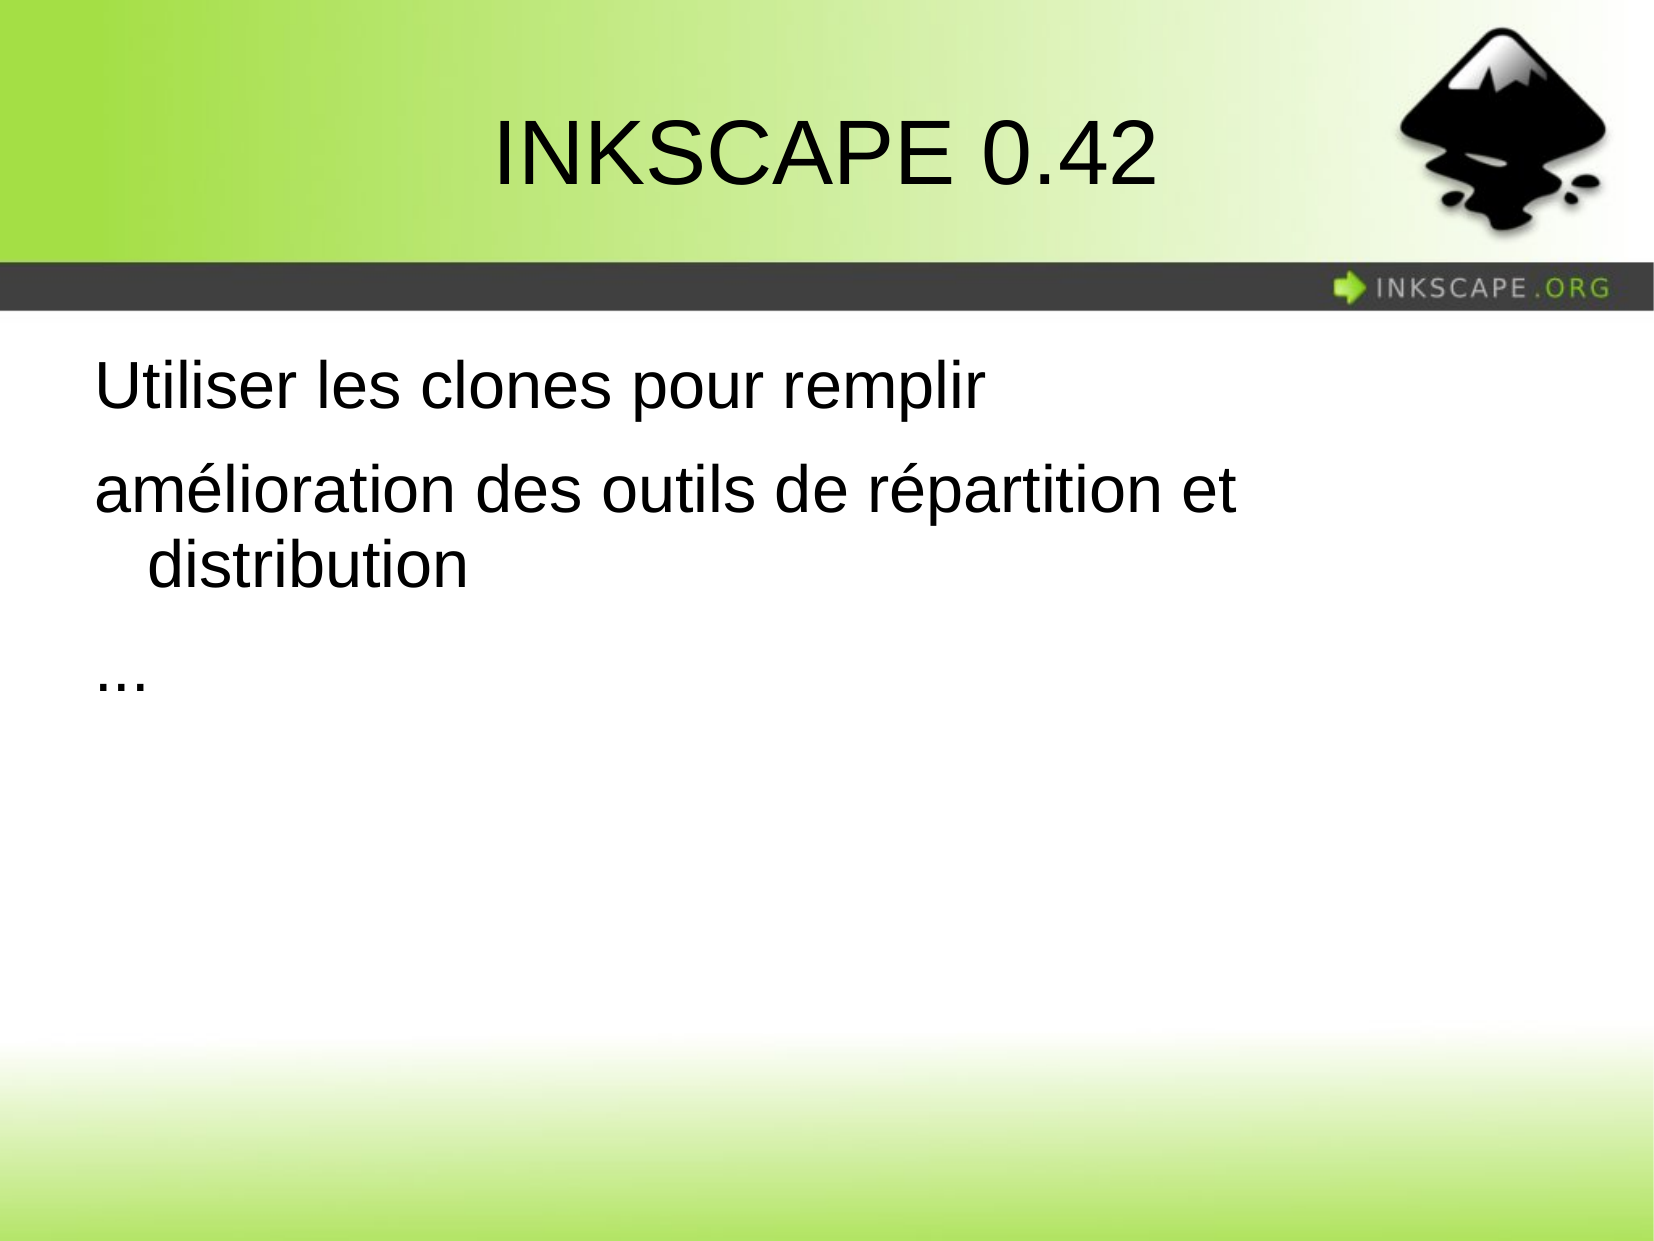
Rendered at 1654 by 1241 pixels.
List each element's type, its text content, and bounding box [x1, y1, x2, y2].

title INKSCAPE 0.42 [82, 49, 1571, 257]
picture [0, 0, 1654, 1241]
list Utiliser les clones pour remplir amélioration des outils de répartition et distribution ... [76, 347, 1565, 1152]
